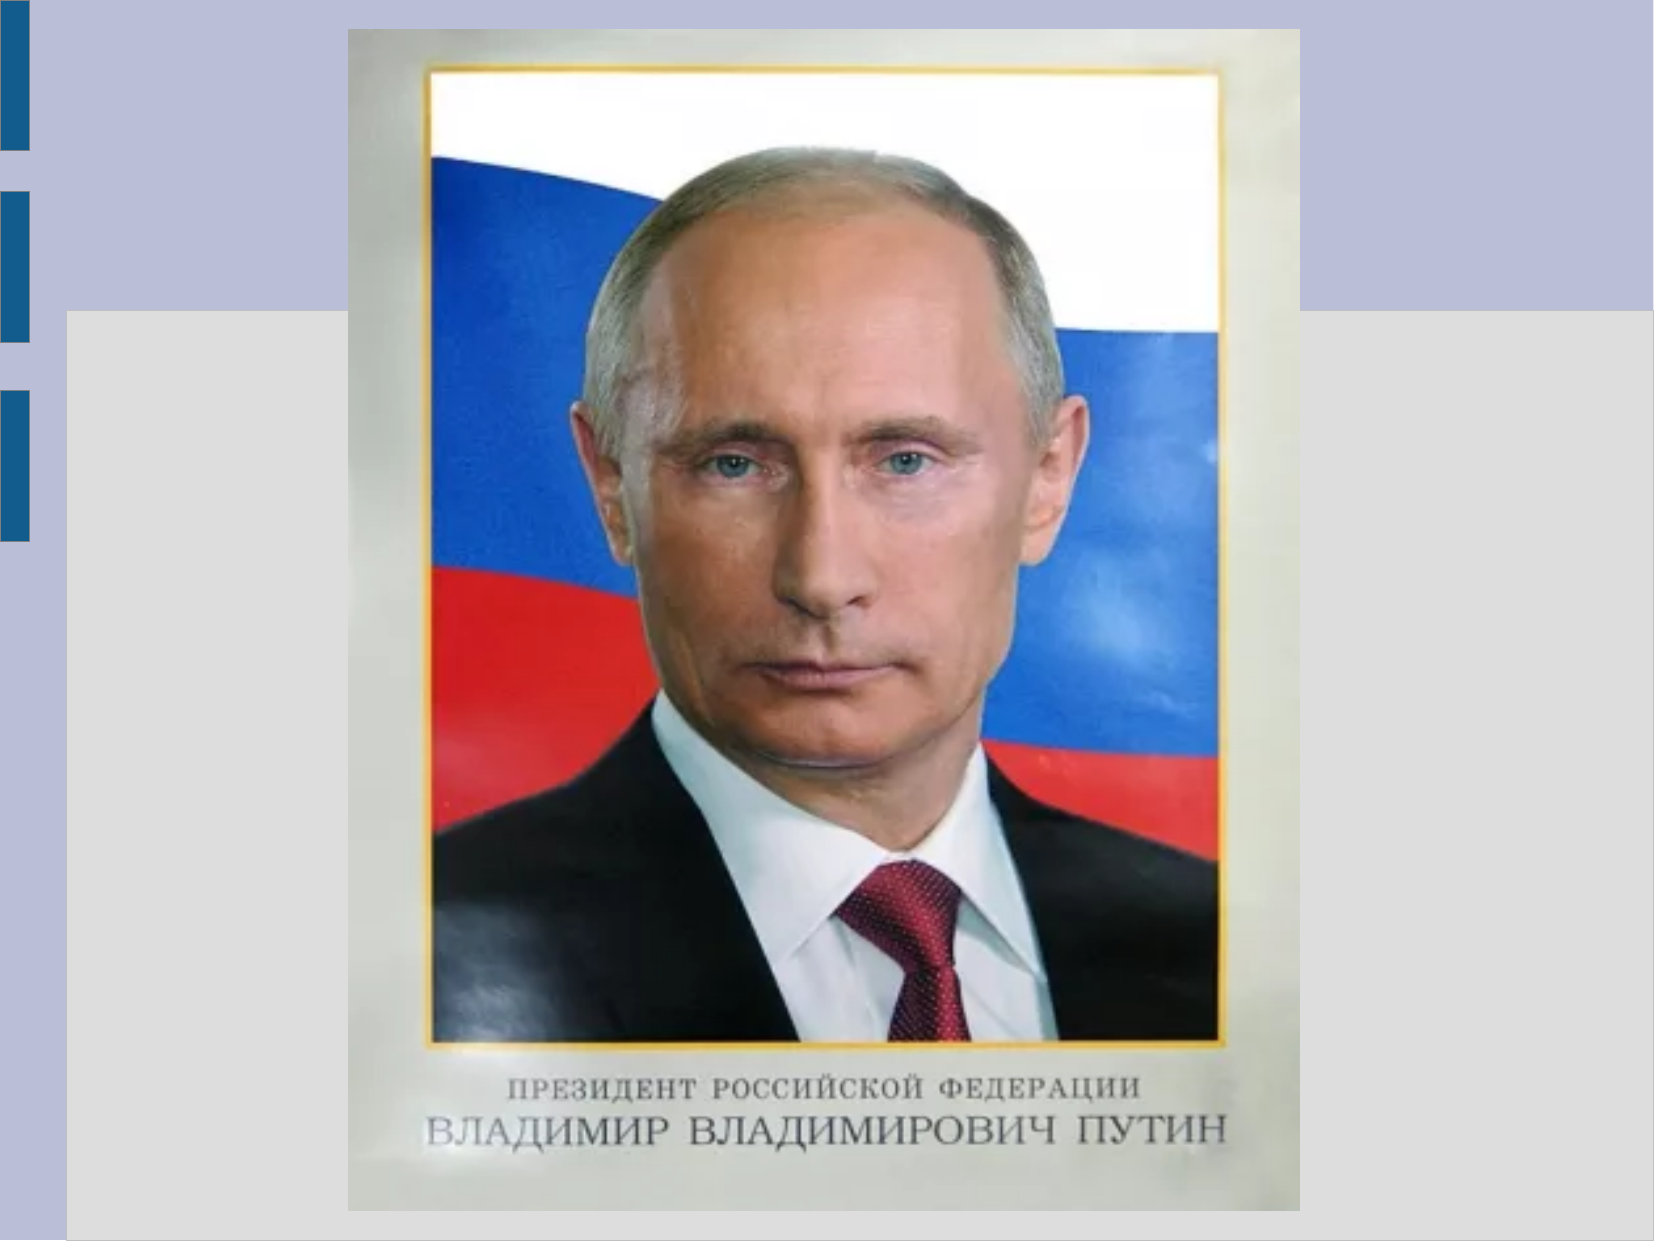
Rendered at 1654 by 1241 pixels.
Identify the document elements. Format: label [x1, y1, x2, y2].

picture [348, 29, 1300, 1211]
